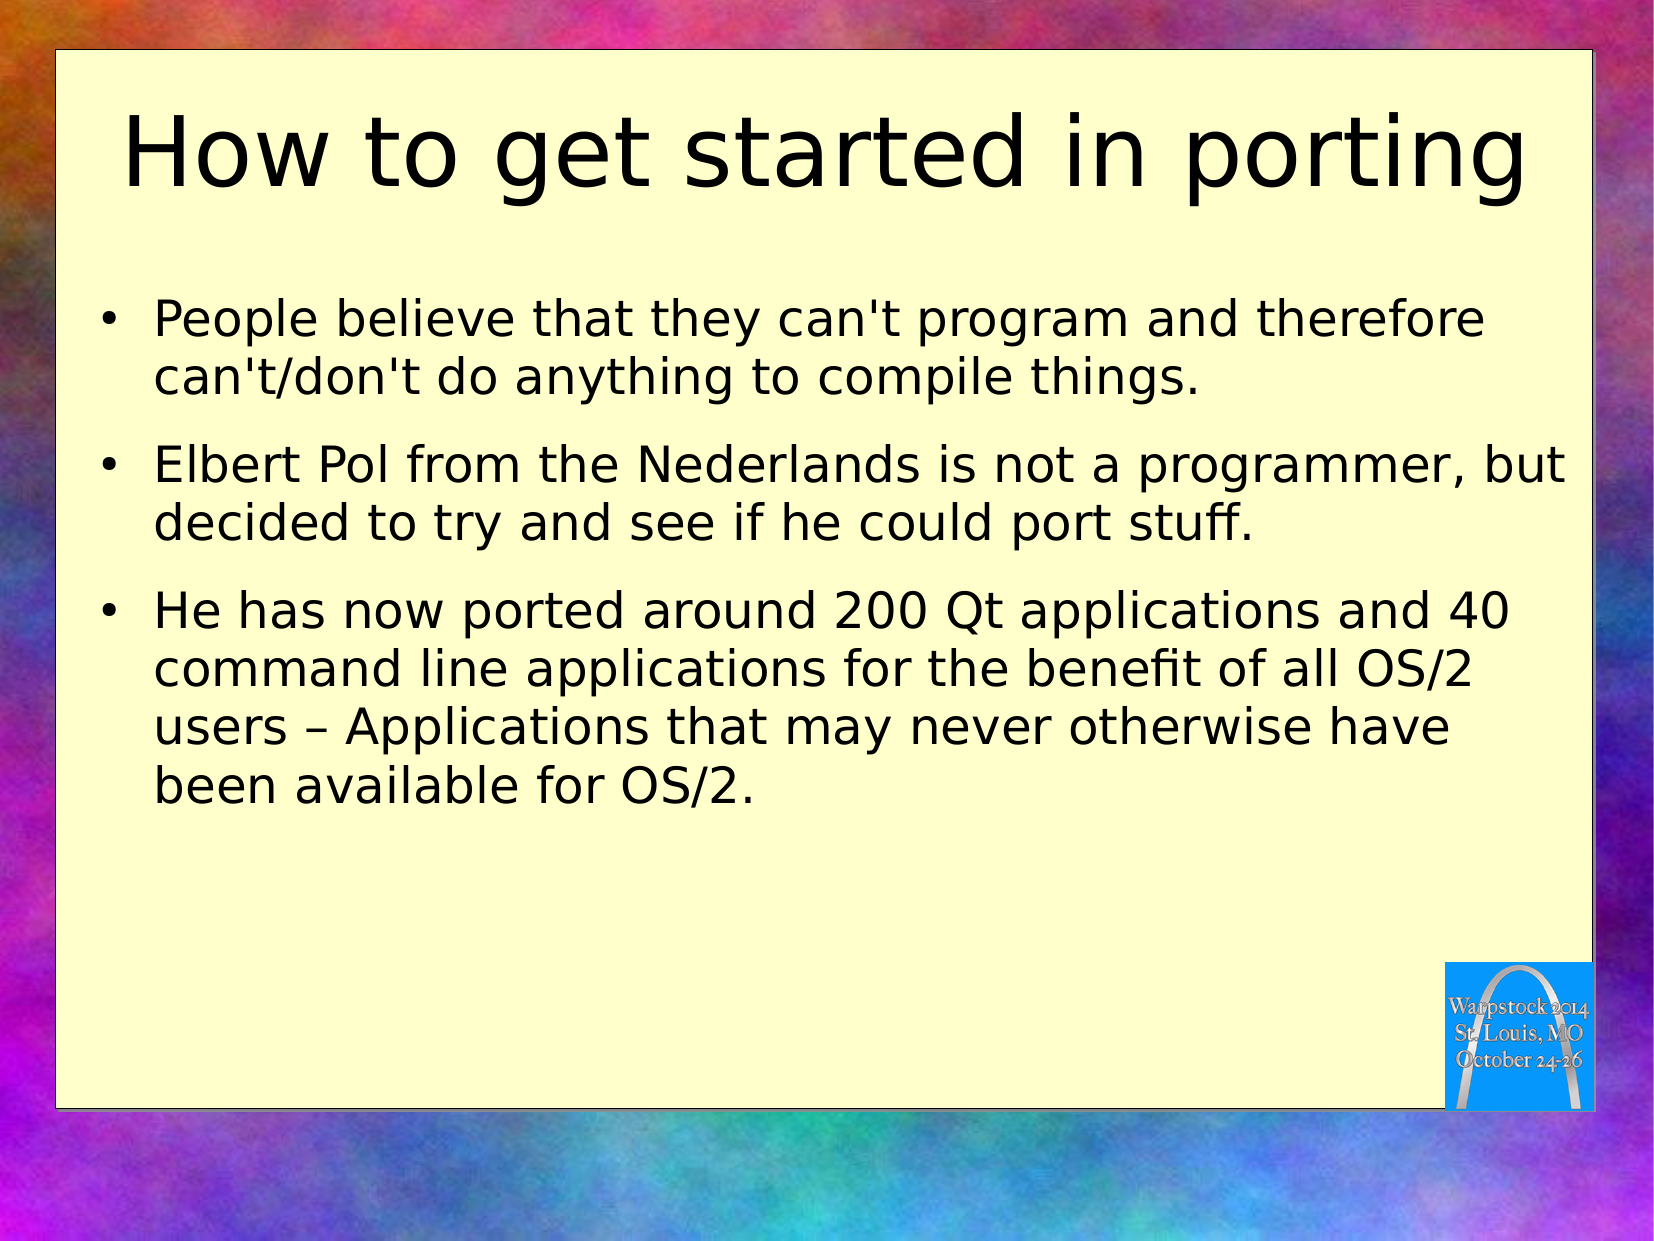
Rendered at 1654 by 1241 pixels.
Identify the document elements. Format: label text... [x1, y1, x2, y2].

picture [0, 0, 1654, 1241]
title How to get started in porting [82, 49, 1571, 257]
list People believe that they can't program and therefore can't/don't do anything to compile things. Elbert Pol from the Nederlands is not a programmer, but decided to try and see if he could port stuff. He has now ported around 200 Qt applications and 40 command line applications for the benefit of all OS/2 users – Applications that may never otherwise have been available for OS/2. [82, 290, 1571, 1010]
